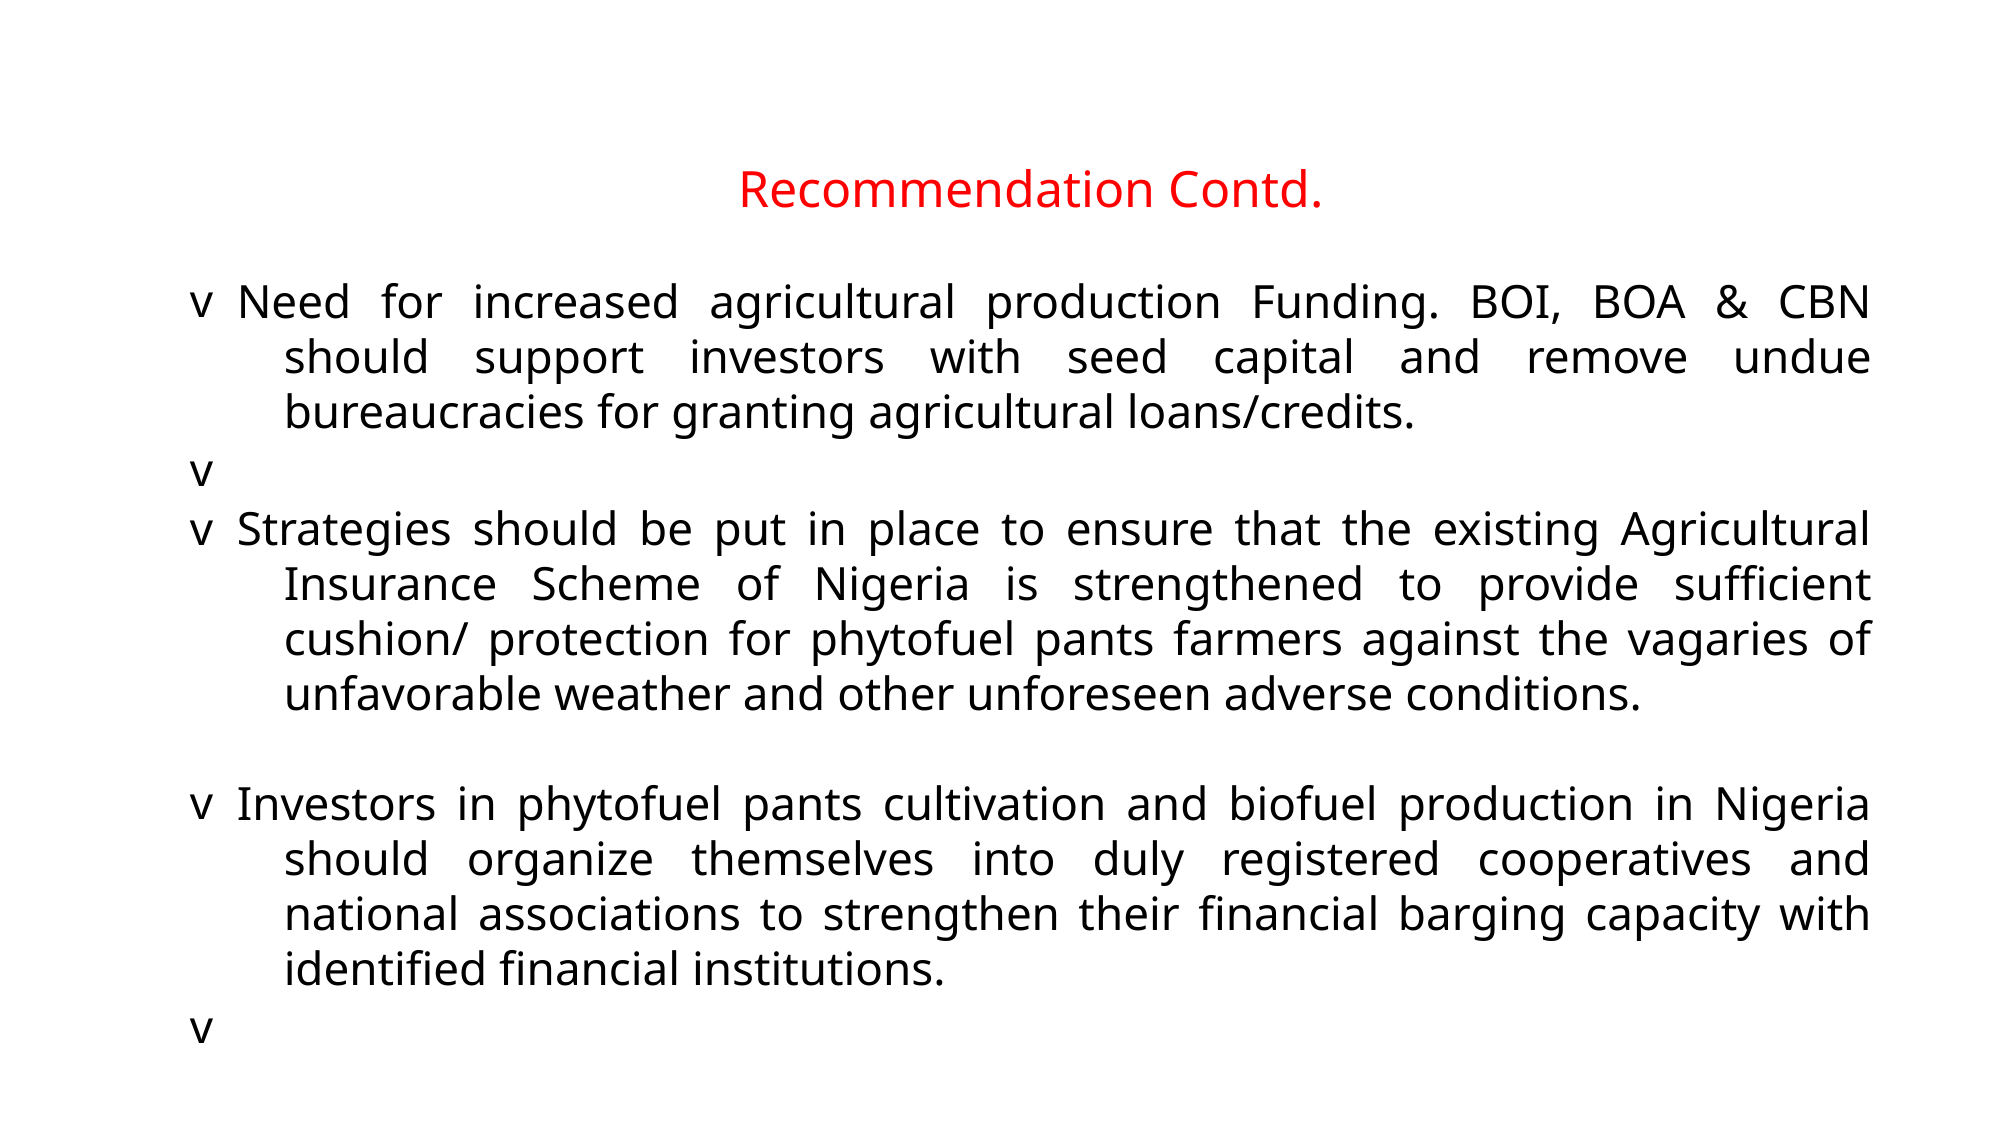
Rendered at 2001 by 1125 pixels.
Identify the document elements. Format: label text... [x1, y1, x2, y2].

text_box Recommendation Contd. Need for increased agricultural production Funding. BOI, BOA & CBN should support investors with seed capital and remove undue bureaucracies for granting agricultural loans/credits. Strategies should be put in place to ensure that the existing Agricultural Insurance Scheme of Nigeria is strengthened to provide sufficient cushion/ protection for phytofuel pants farmers against the vagaries of unfavorable weather and other unforeseen adverse conditions. Investors in phytofuel pants cultivation and biofuel production in Nigeria should organize themselves into duly registered cooperatives and national associations to strengthen their financial barging capacity with identified financial institutions. [174, 149, 1888, 1054]
